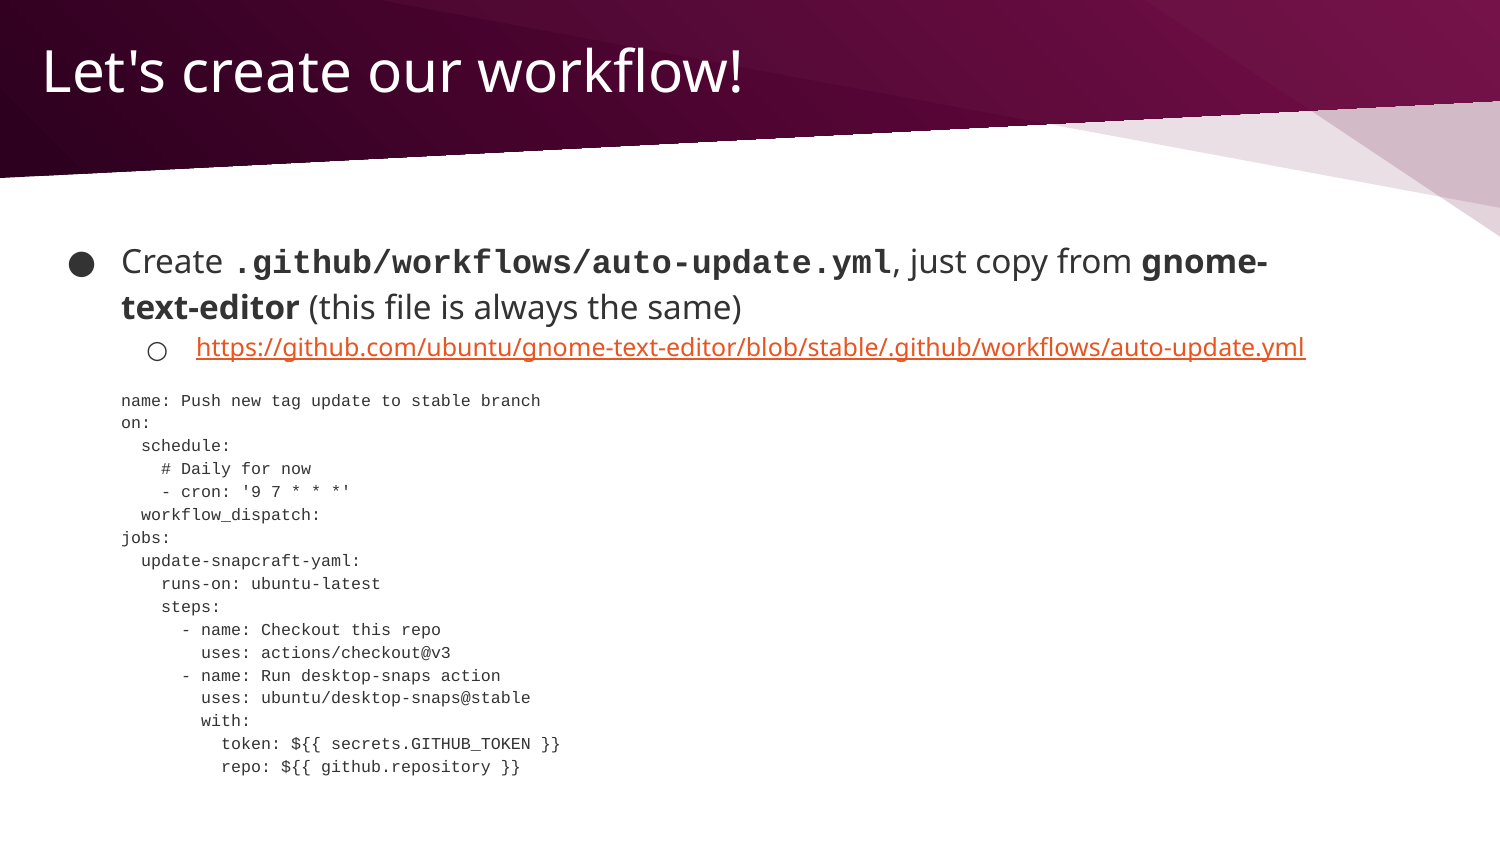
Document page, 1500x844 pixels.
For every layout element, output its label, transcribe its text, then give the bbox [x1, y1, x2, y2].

list Create .github/workflows/auto-update.yml, just copy from gnome-text-editor (this file is always the same) https://github.com/ubuntu/gnome-text-editor/blob/stable/.github/workflows/auto-update.yml name: Push new tag update to stable branch on: schedule: # Daily for now - cron: '9 7 * * *' workflow_dispatch: jobs: update-snapcraft-yaml: runs-on: ubuntu-latest steps: - name: Checkout this repo uses: actions/checkout@v3 - name: Run desktop-snaps action uses: ubuntu/desktop-snaps@stable with: token: ${{ secrets.GITHUB_TOKEN }} repo: ${{ github.repository }} [35, 229, 1324, 789]
title Let's create our workflow! [41, 5, 1336, 134]
